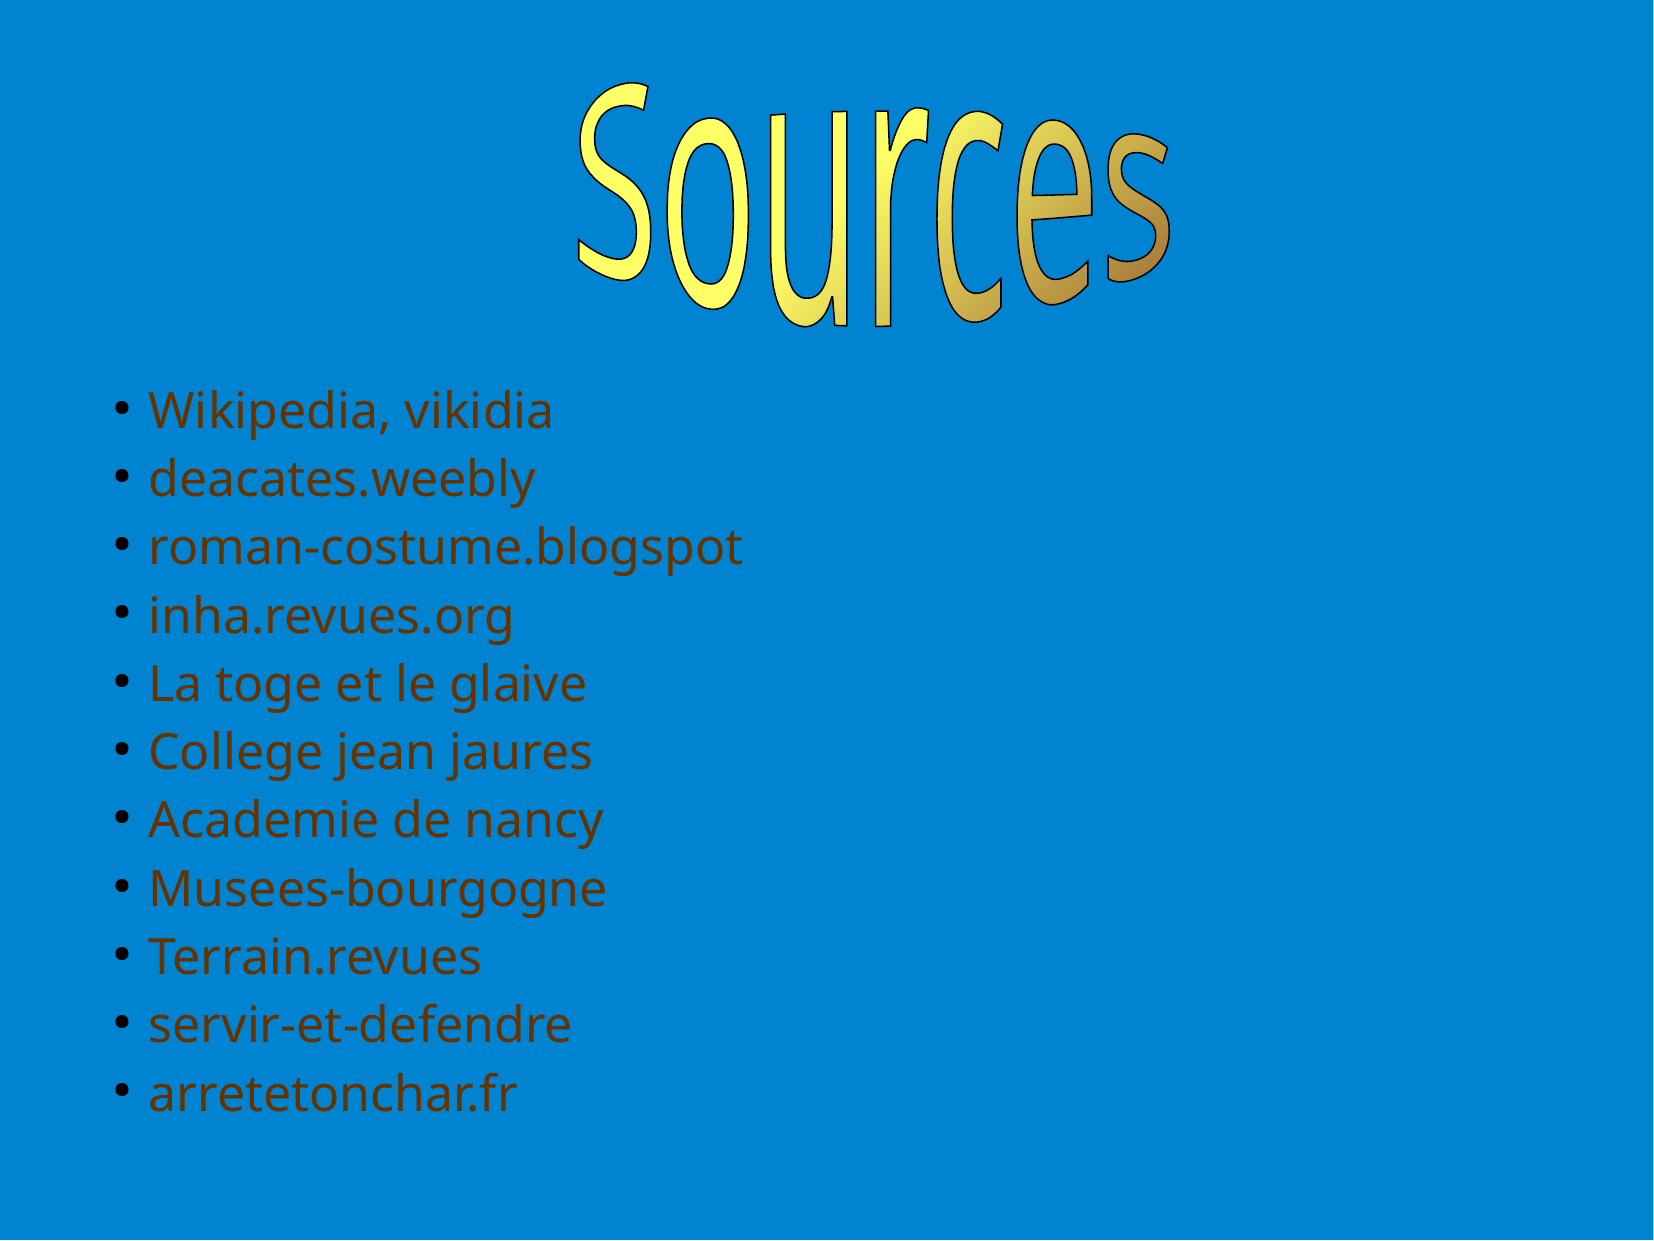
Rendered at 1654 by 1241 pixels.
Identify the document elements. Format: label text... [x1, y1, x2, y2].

text_box Sources [1017, 120, 1092, 305]
text_box Sources [1108, 133, 1170, 282]
text_box Sources [770, 111, 847, 327]
text_box Sources [578, 82, 651, 281]
text_box Sources [936, 111, 1003, 323]
text_box Wikipedia, vikidia deacates.weebly roman-costume.blogspot inha.revues.org La toge et le glaive College jean jaures Academie de nancy Musees-bourgogne Terrain.revues servir-et-defendre arretetonchar.fr [98, 367, 1465, 1241]
text_box Sources [667, 117, 749, 310]
text_box Sources [875, 107, 929, 327]
